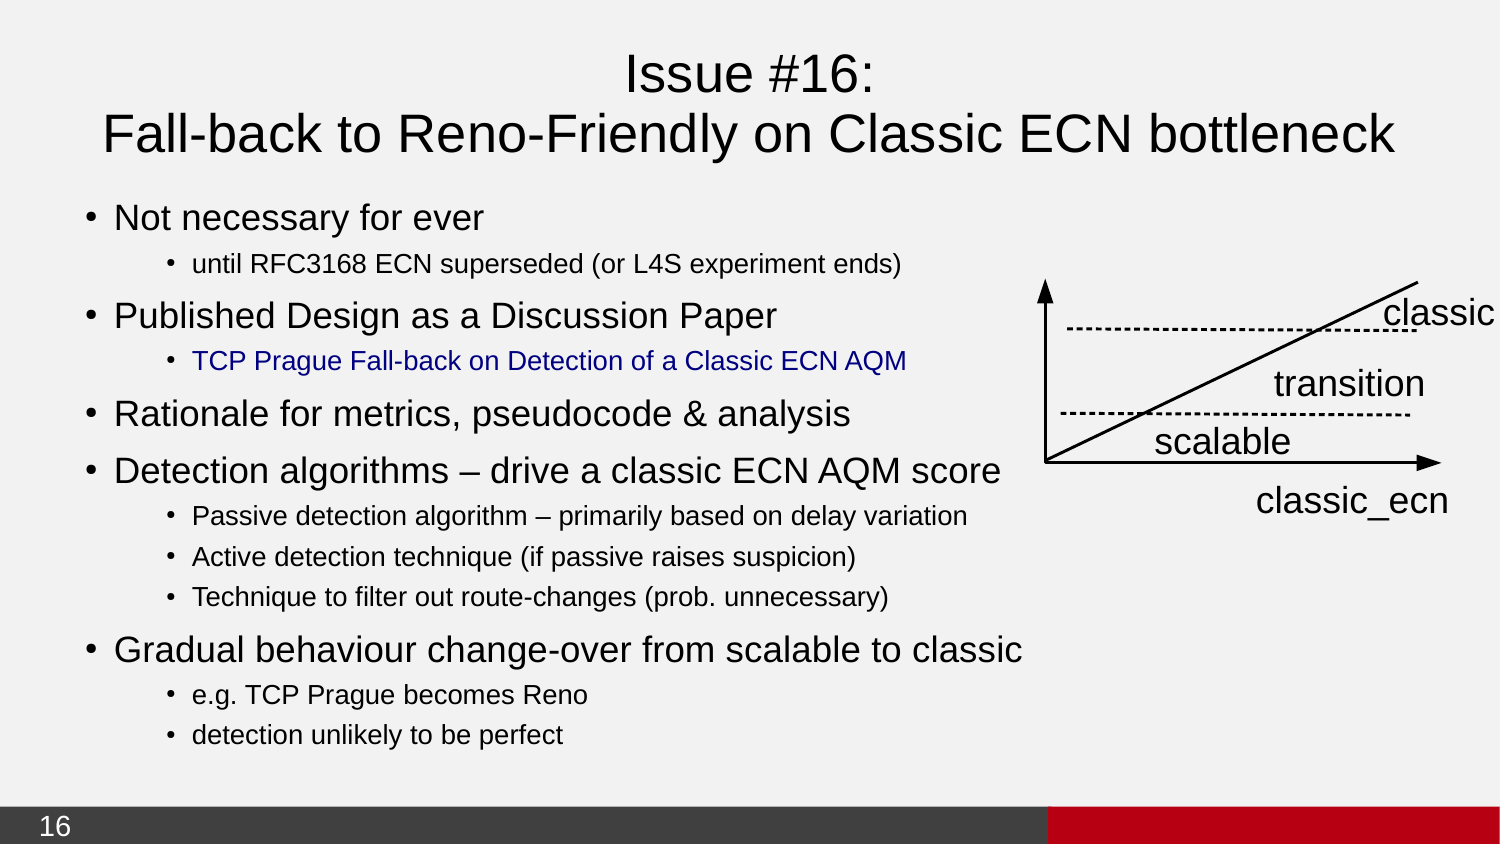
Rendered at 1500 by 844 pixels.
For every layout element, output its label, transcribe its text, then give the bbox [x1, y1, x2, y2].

text_box scalable [1139, 413, 1307, 471]
list Not necessary for ever until RFC3168 ECN superseded (or L4S experiment ends) Published Design as a Discussion Paper TCP Prague Fall-back on Detection of a Classic ECN AQM Rationale for metrics, pseudocode & analysis Detection algorithms – drive a classic ECN AQM score Passive detection algorithm – primarily based on delay variation Active detection technique (if passive raises suspicion) Technique to filter out route-changes (prob. unnecessary) Gradual behaviour change-over from scalable to classic e.g. TCP Prague becomes Reno detection unlikely to be perfect [75, 197, 1425, 761]
title Issue #16: Fall-back to Reno-Friendly on Classic ECN bottleneck [75, 33, 1425, 175]
text_box classic [1368, 283, 1500, 341]
text_box transition [1259, 354, 1441, 412]
text_box classic_ecn [1241, 471, 1464, 529]
